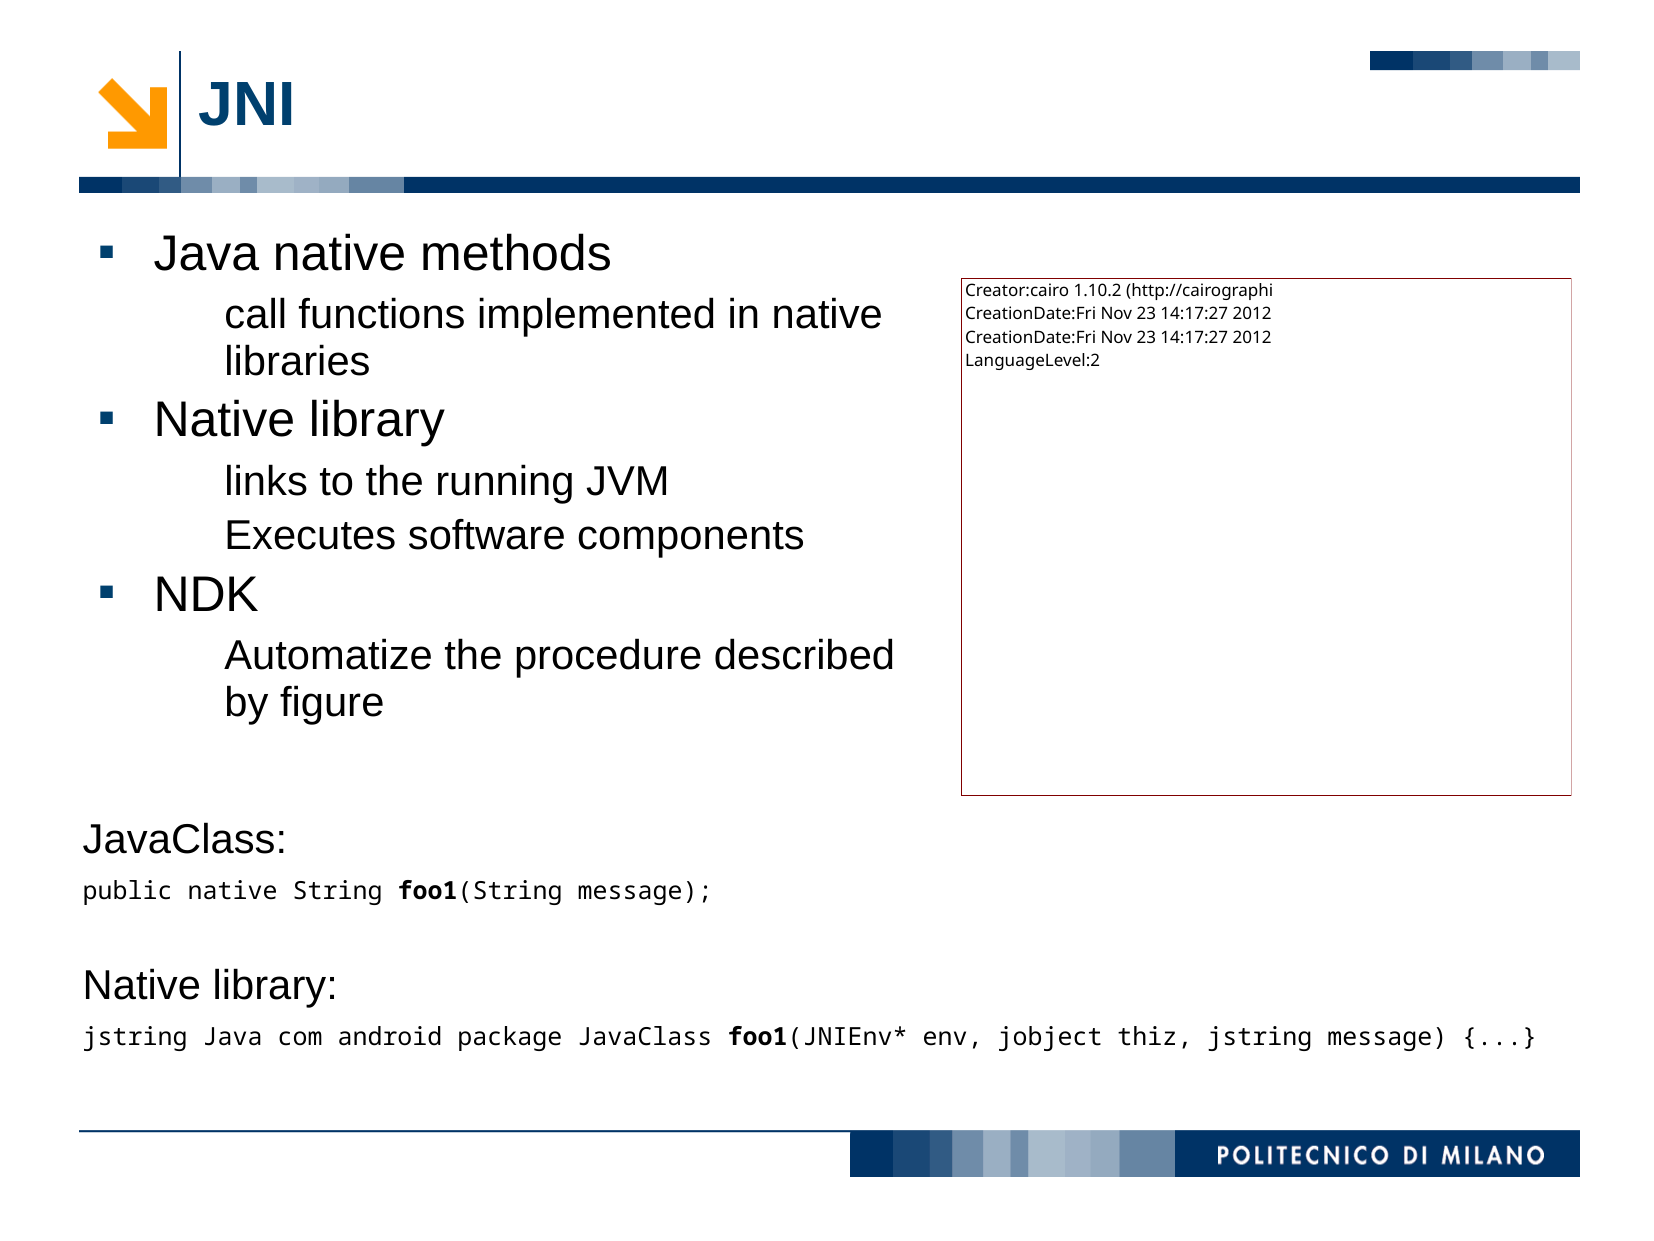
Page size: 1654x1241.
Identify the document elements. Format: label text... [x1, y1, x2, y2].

picture [79, 1126, 1580, 1177]
list JavaClass: public native String foo1(String message); Native library: jstring Java com android package JavaClass foo1(JNIEnv* env, jobject thiz, jstring message) {...} [82, 815, 1561, 1096]
list Java native methods call functions implemented in native libraries Native library links to the running JVM Executes software components NDK Automatize the procedure described by figure [82, 225, 901, 751]
picture [79, 51, 1580, 193]
picture [959, 277, 1572, 796]
title JNI [198, 51, 1574, 157]
